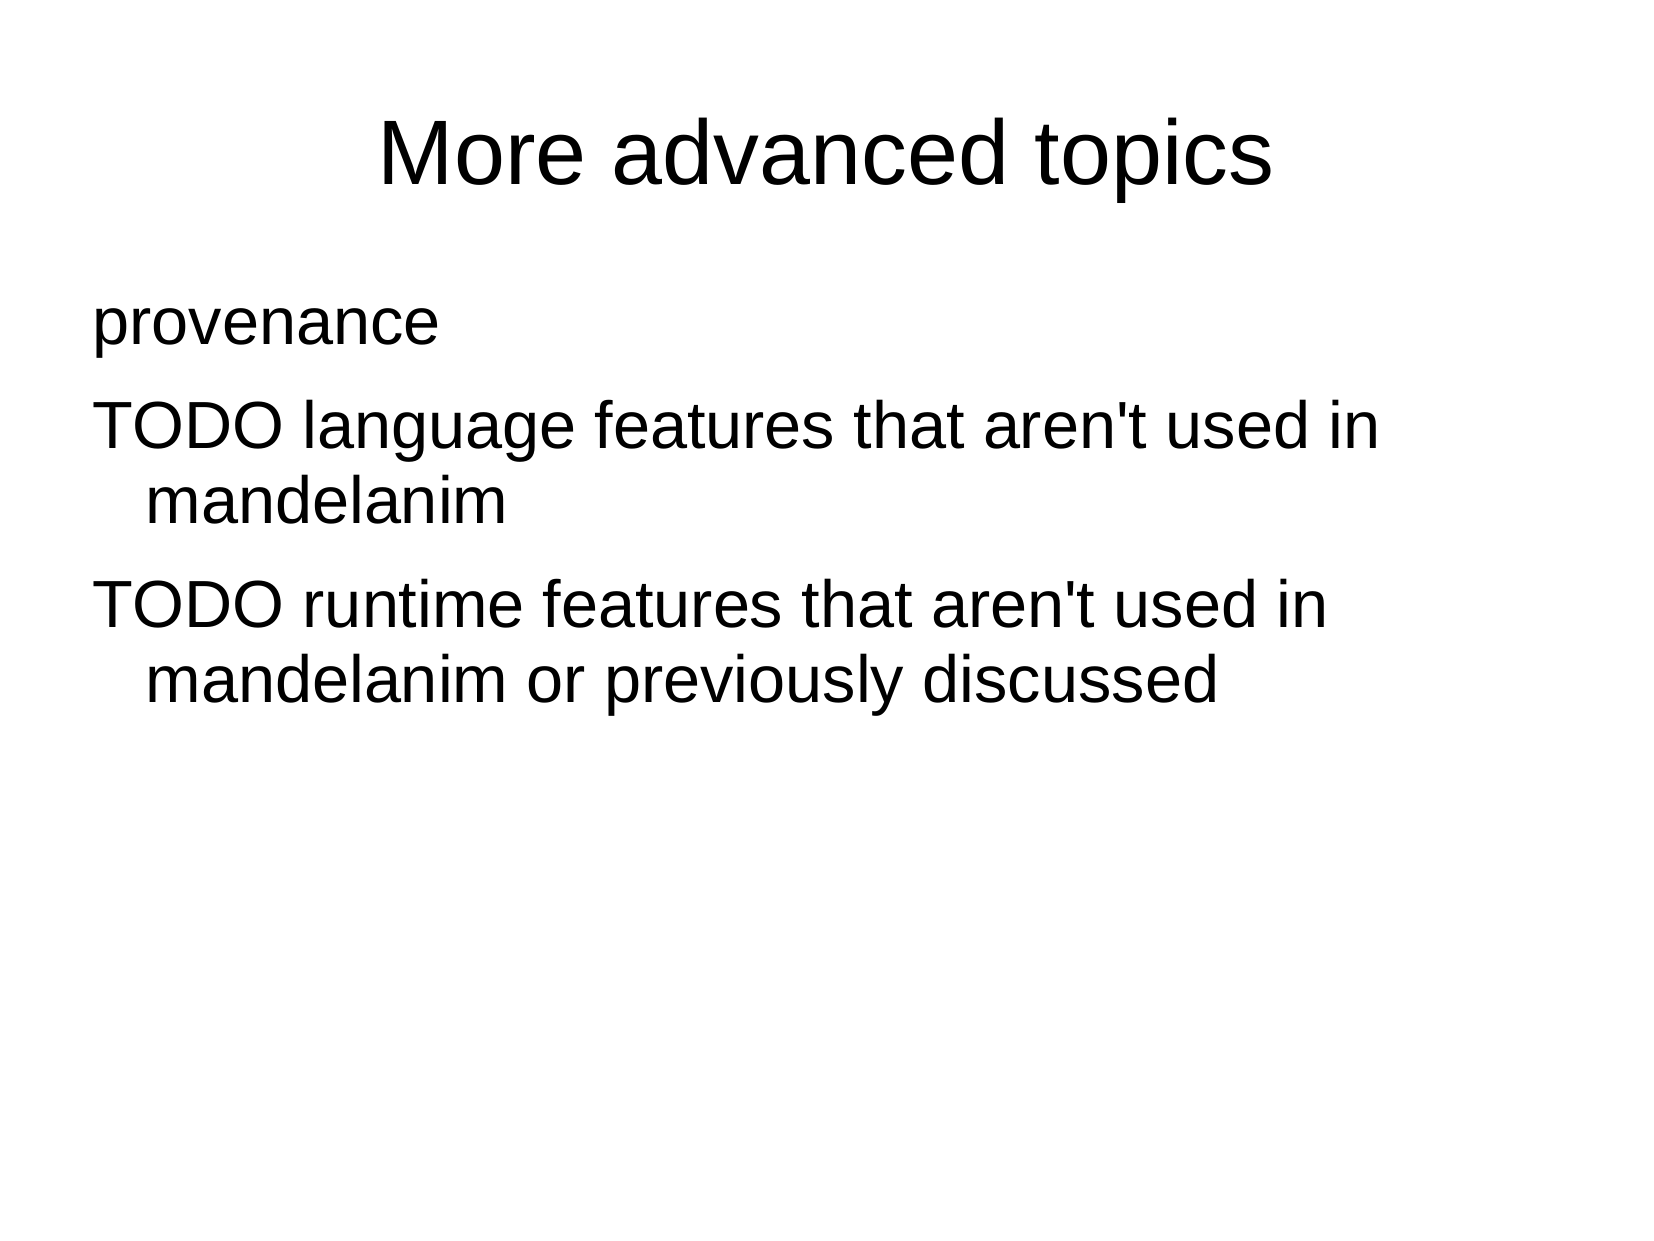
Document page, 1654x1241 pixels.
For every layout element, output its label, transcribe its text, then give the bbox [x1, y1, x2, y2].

list provenance TODO language features that aren't used in mandelanim TODO runtime features that aren't used in mandelanim or previously discussed [75, 283, 1564, 1088]
title More advanced topics [82, 56, 1571, 250]
